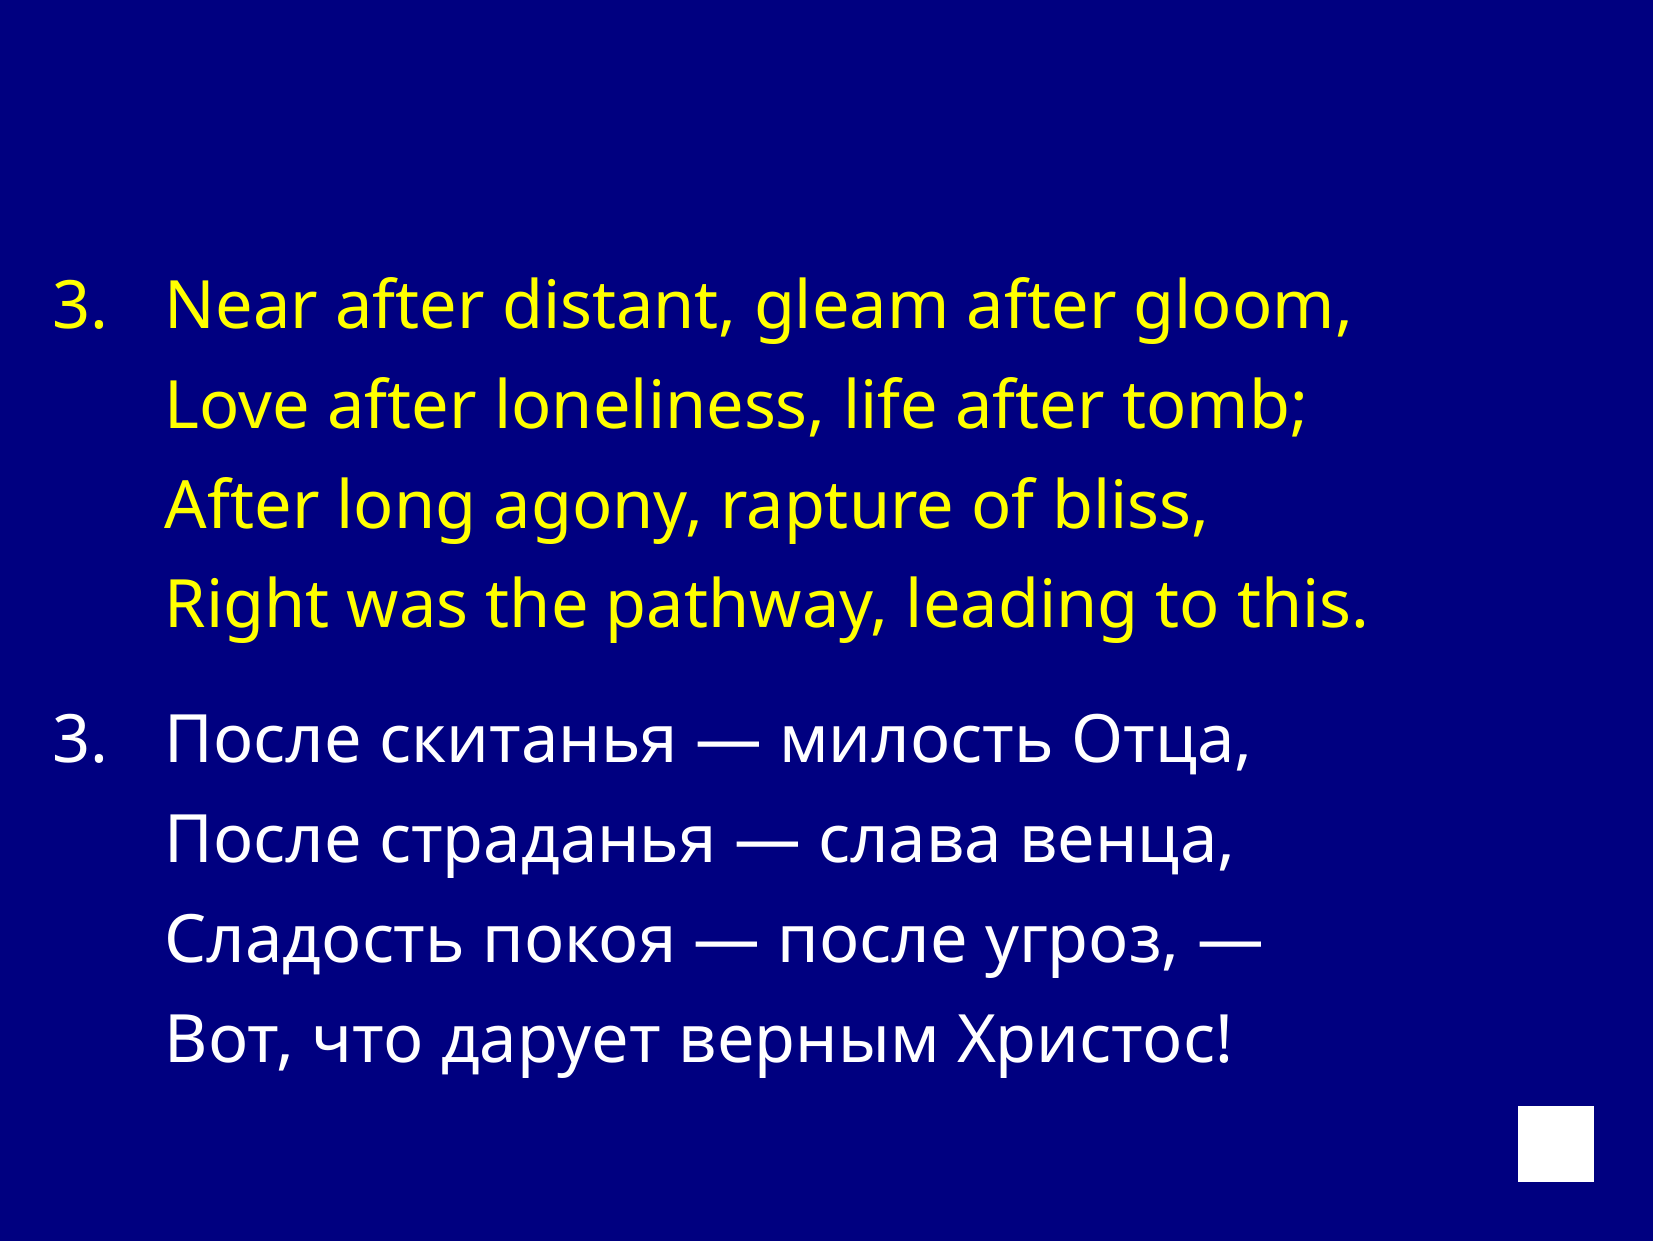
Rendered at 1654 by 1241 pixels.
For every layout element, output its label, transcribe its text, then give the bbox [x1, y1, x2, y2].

text_box [1518, 1163, 1594, 1182]
text_box 3. Near after distant, gleam after gloom, Love after loneliness, life after tomb; After long agony, rapture of bliss, Right was the pathway, leading to this. [37, 150, 1653, 638]
text_box 3. После скитанья — милость Отца, После страданья — слава венца, Сладость покоя — после угроз, — Вот, что дарует верным Христос! [37, 675, 1653, 1163]
